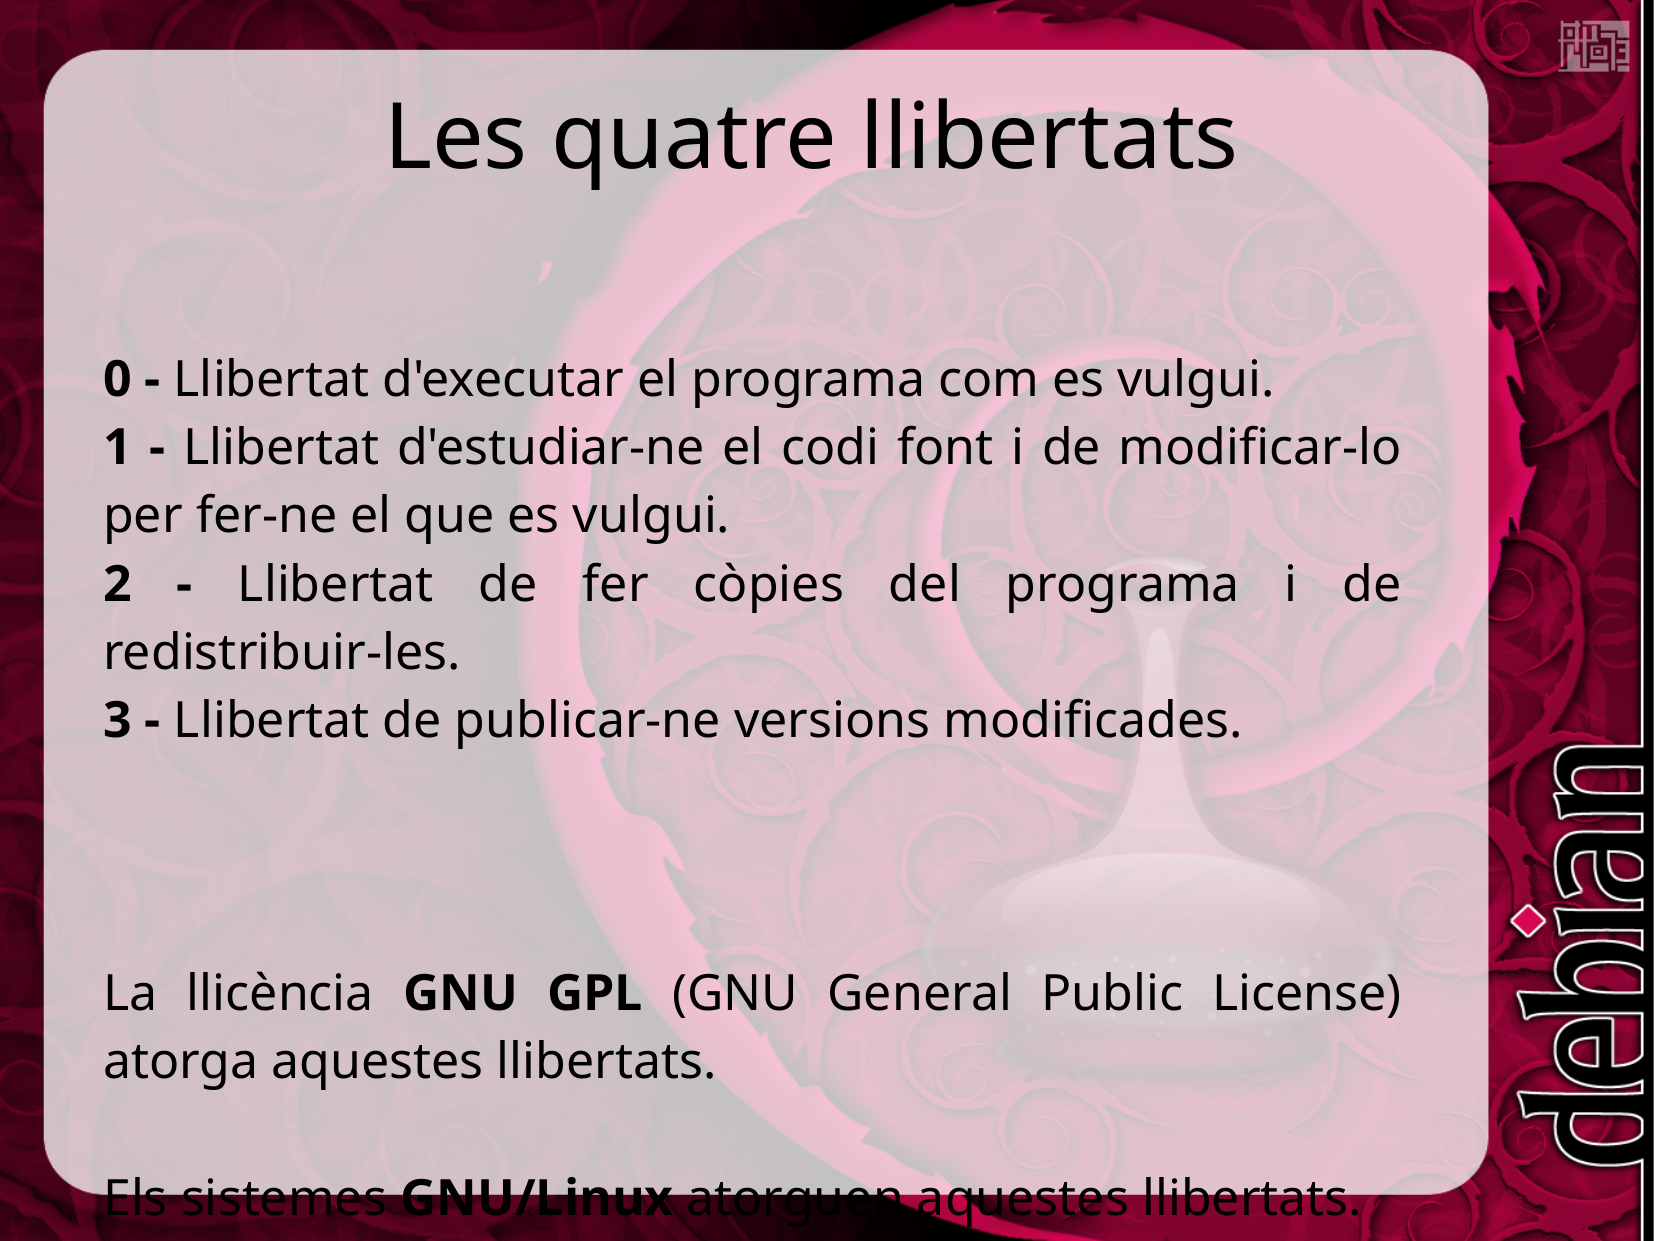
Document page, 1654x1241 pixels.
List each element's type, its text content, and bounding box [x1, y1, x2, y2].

picture [0, 0, 1654, 1241]
title Les quatre llibertats [118, 29, 1359, 237]
text_box 0 - Llibertat d'executar el programa com es vulgui. 1 - Llibertat d'estudiar-ne el codi font i de modificar-lo per fer-ne el que es vulgui. 2 - Llibertat de fer còpies del programa i de redistribuir-les. 3 - Llibertat de publicar-ne versions modificades. La llicència GNU GPL (GNU General Public License) atorga aquestes llibertats. Els sistemes GNU/Linux atorguen aquestes llibertats. [88, 335, 1418, 1186]
